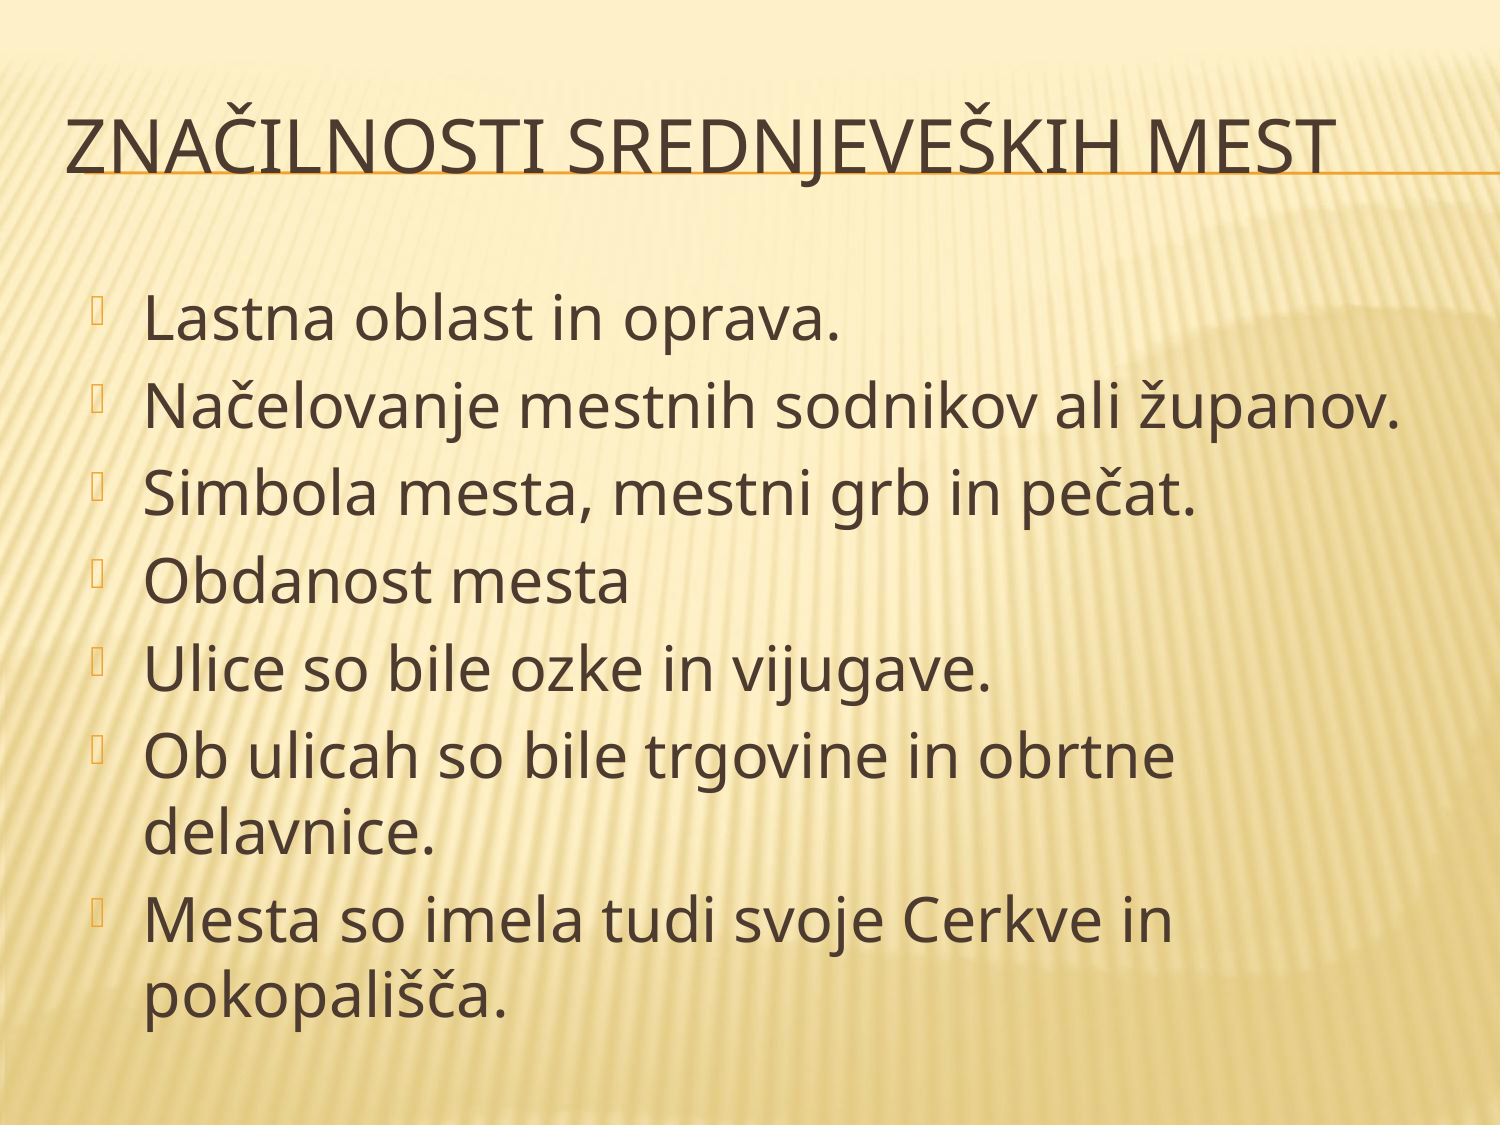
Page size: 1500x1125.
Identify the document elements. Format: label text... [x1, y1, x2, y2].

list Lastna oblast in oprava. Načelovanje mestnih sodnikov ali županov. Simbola mesta, mestni grb in pečat. Obdanost mesta Ulice so bile ozke in vijugave. Ob ulicah so bile trgovine in obrtne delavnice. Mesta so imela tudi svoje Cerkve in pokopališča. [75, 270, 1424, 1059]
title ZNAČILNOSTI SREDNJEVEŠKIH MEST [50, 75, 1475, 213]
picture [0, 0, 1500, 1125]
